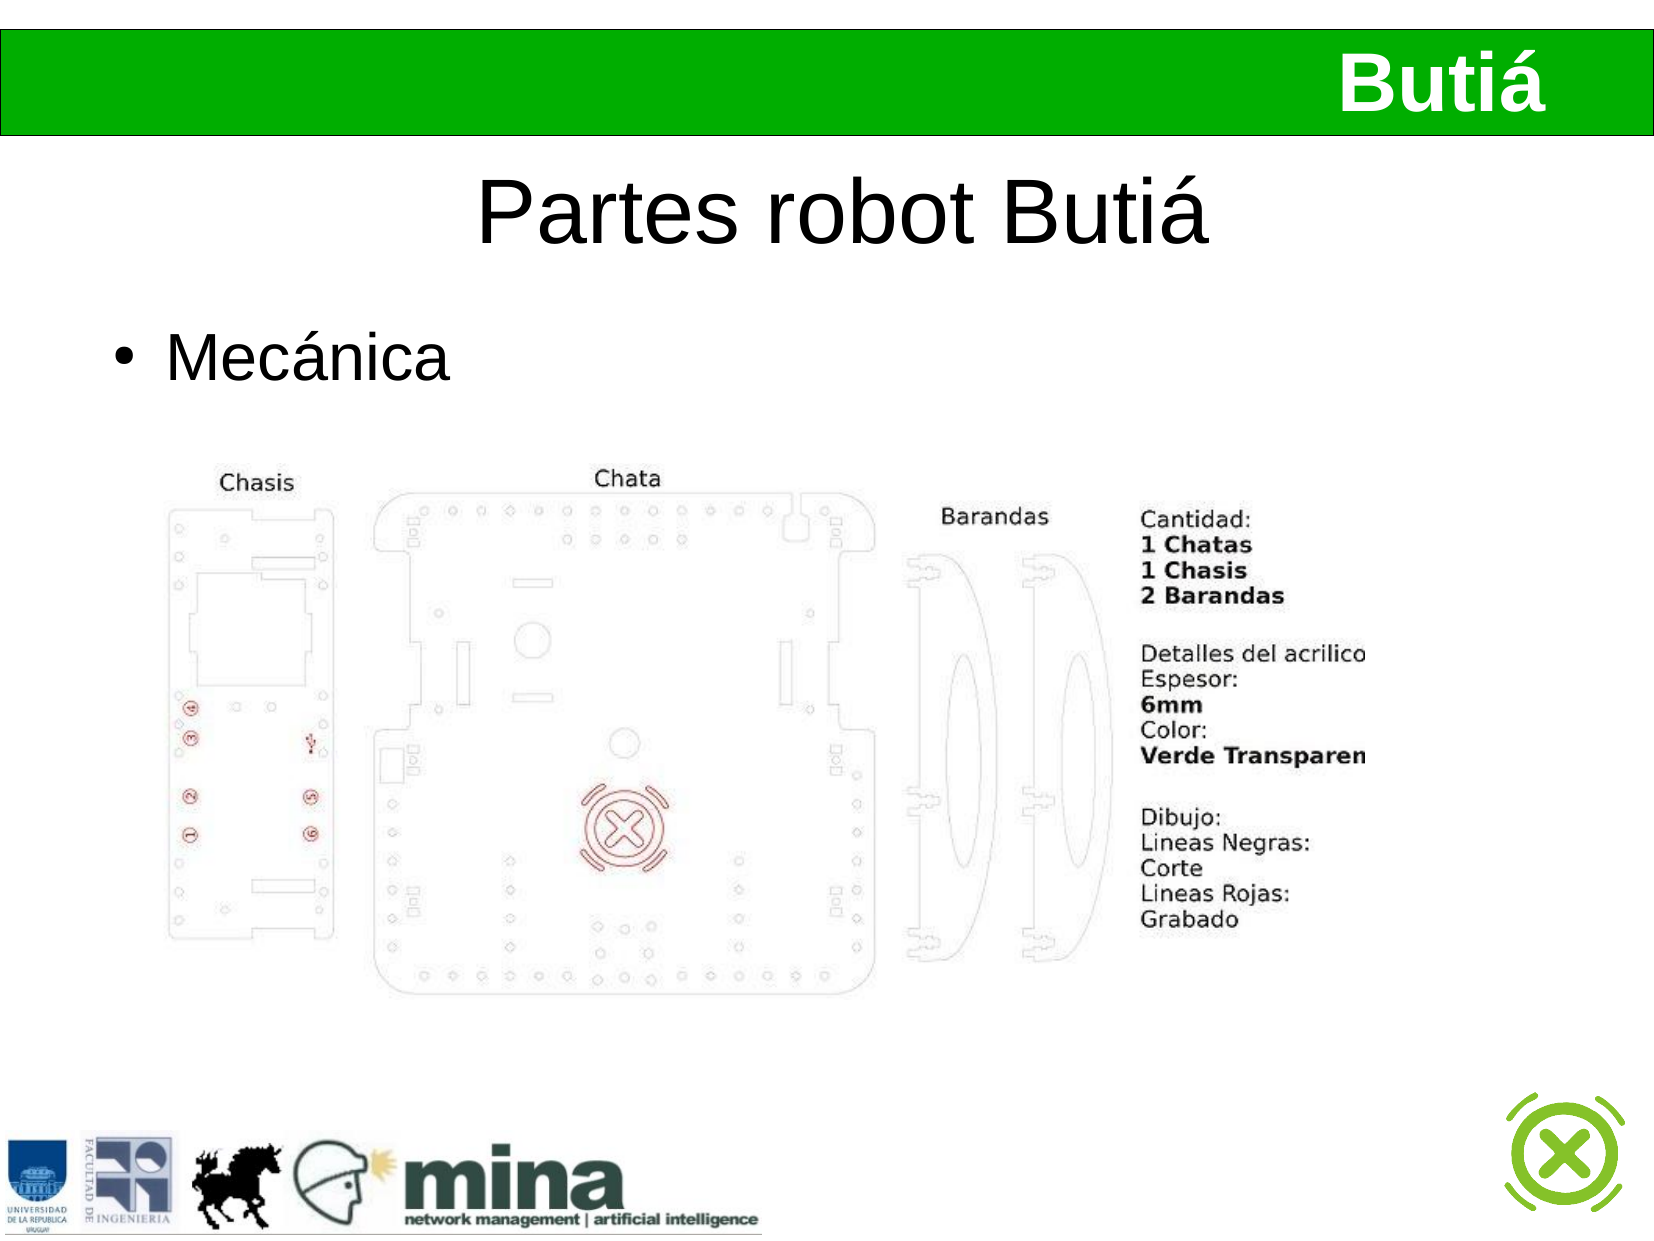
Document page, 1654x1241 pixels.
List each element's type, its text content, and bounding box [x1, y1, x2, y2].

picture [114, 463, 1365, 1000]
picture [5, 1130, 762, 1235]
list Mecánica [94, 319, 1518, 443]
title Partes robot Butiá [82, 108, 1571, 316]
picture [1504, 1092, 1625, 1212]
